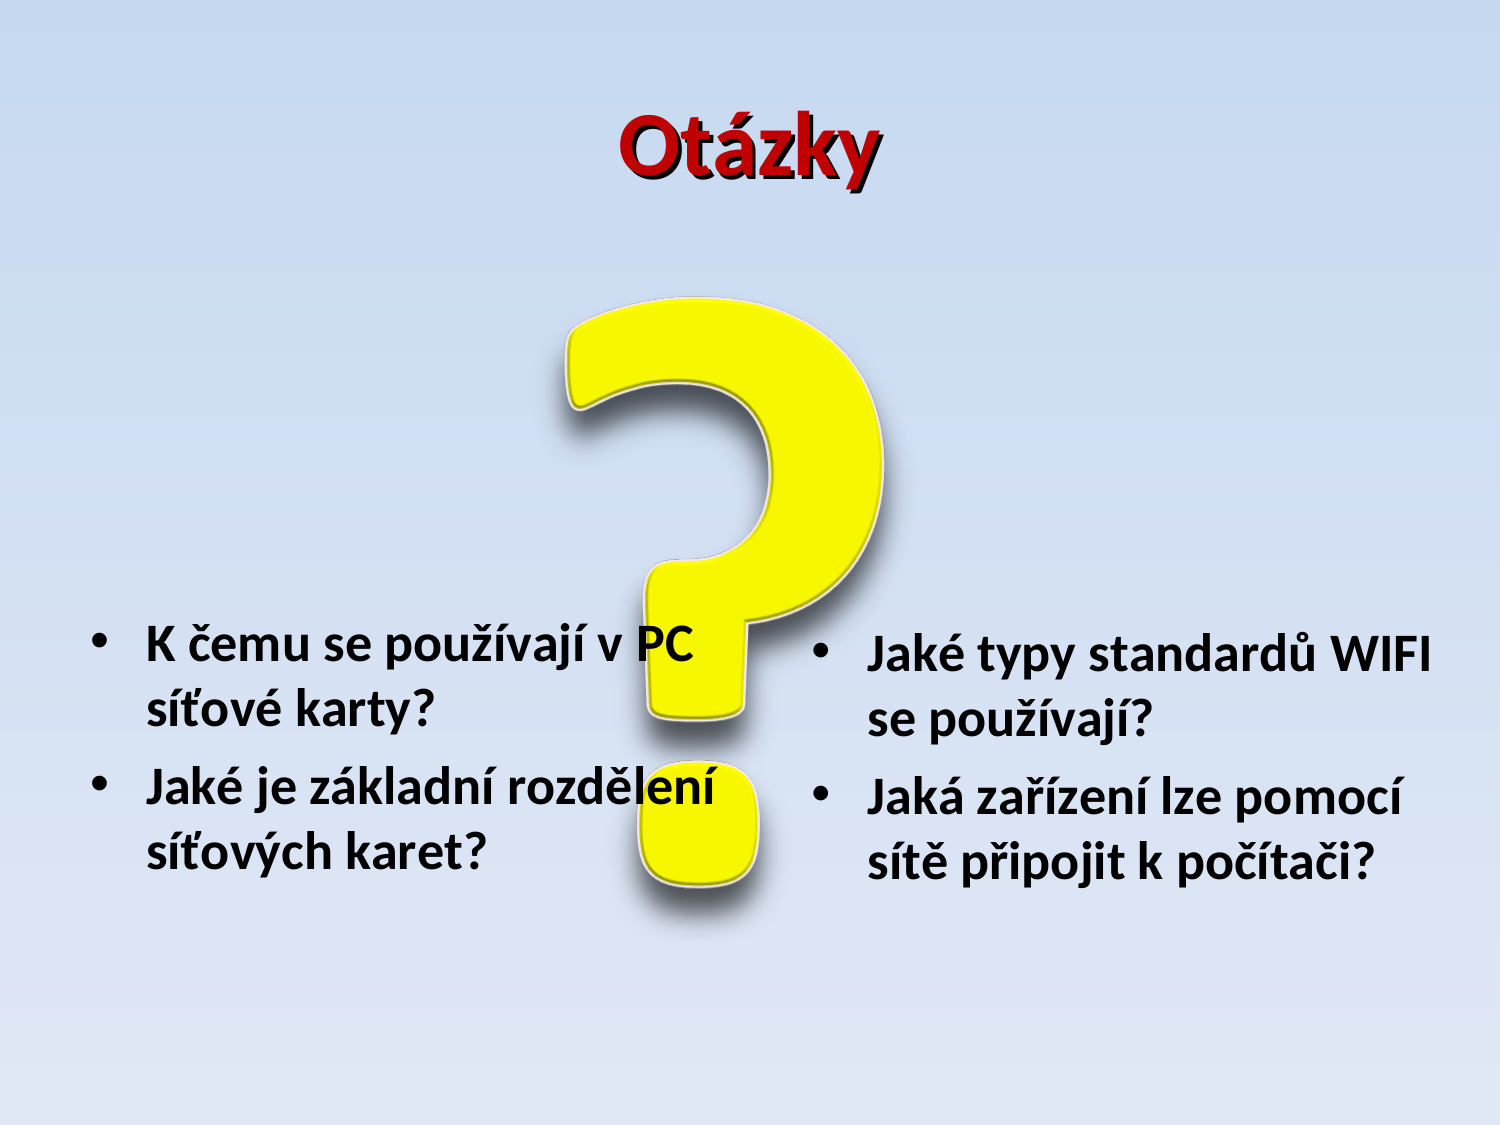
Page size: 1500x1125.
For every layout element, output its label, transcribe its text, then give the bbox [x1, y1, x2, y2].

list Jaké typy standardů WIFI se používají? Jaká zařízení lze pomocí sítě připojit k počítači? [796, 609, 1459, 1012]
title Otázky [75, 45, 1426, 233]
list K čemu se používají v PC síťové karty? Jaké je základní rozdělení síťových karet? [75, 599, 738, 1035]
picture [0, 0, 1477, 1125]
